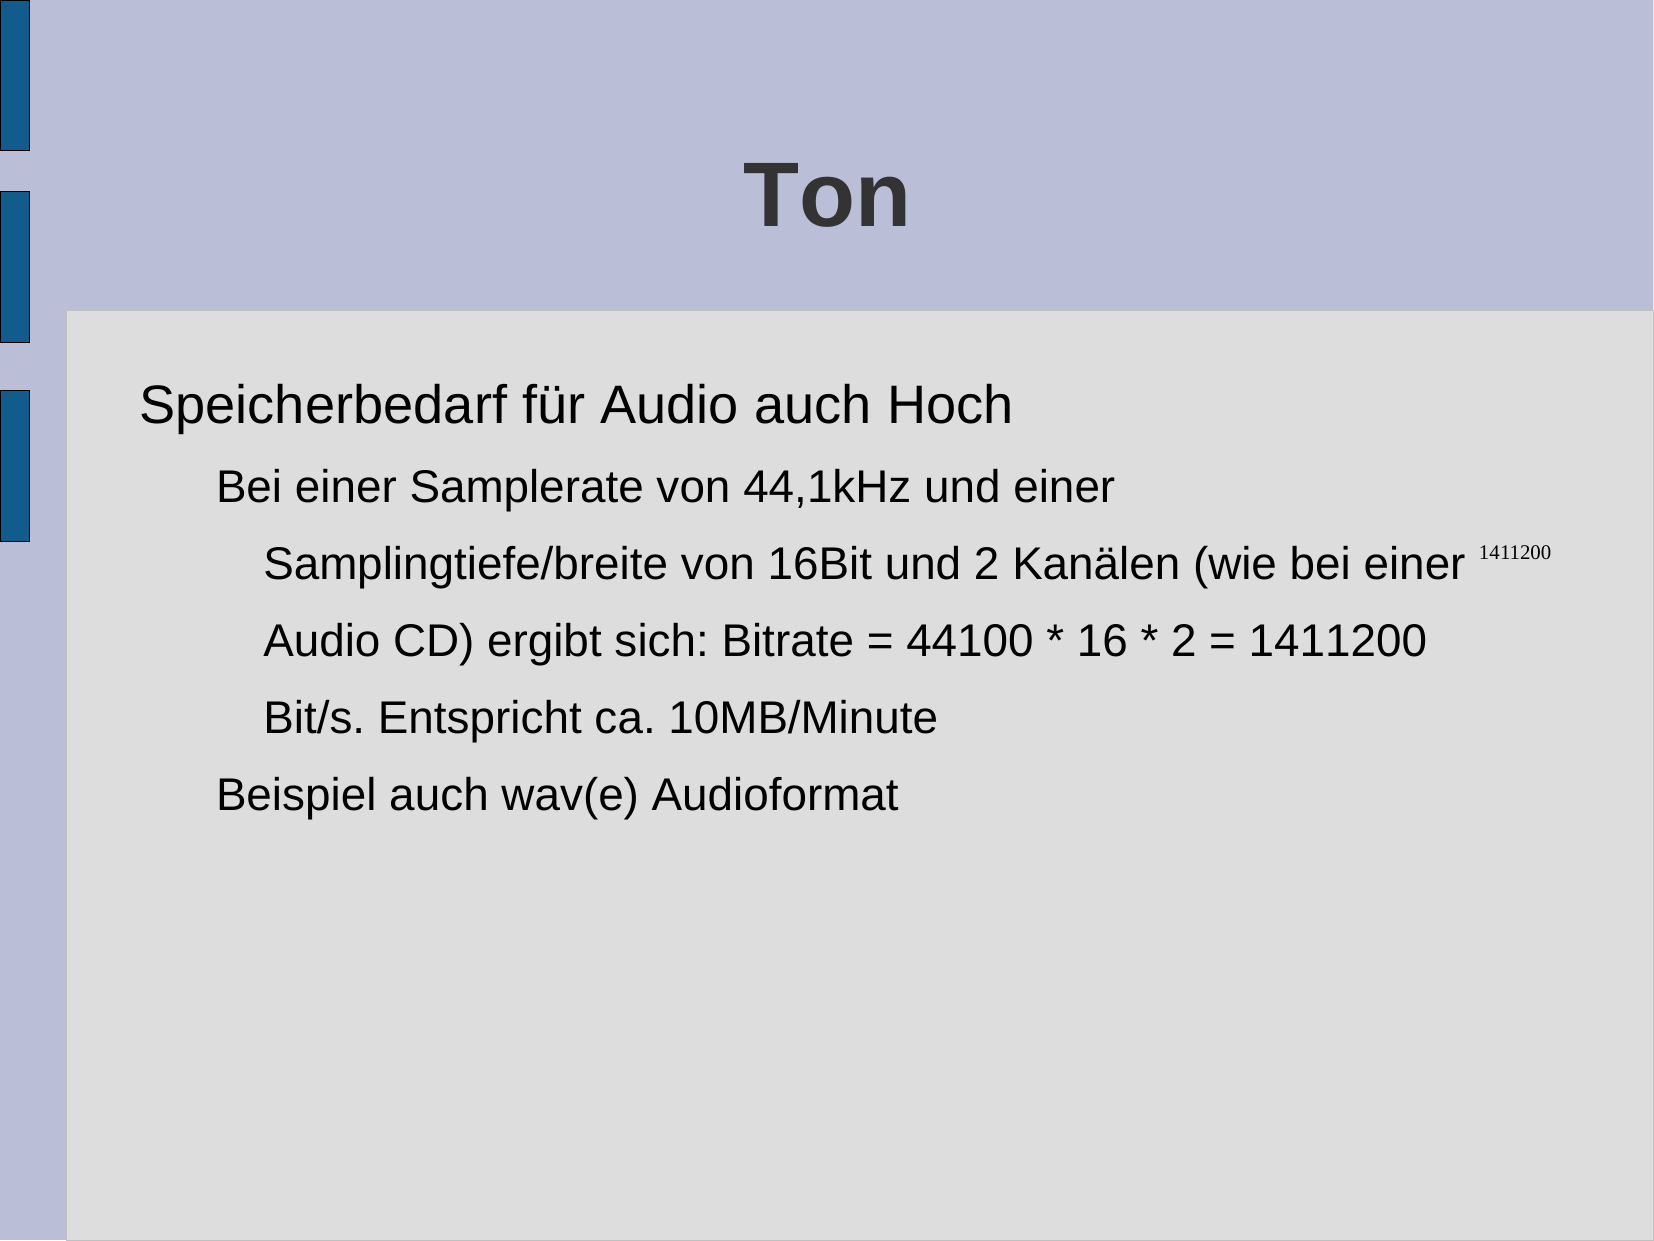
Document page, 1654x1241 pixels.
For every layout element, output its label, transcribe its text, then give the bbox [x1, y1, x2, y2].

text_box 1411200 [1464, 533, 1587, 573]
title Ton [121, 91, 1534, 299]
list Speicherbedarf für Audio auch Hoch Bei einer Samplerate von 44,1kHz und einer Samplingtiefe/breite von 16Bit und 2 Kanälen (wie bei einer Audio CD) ergibt sich: Bitrate = 44100 * 16 * 2 = 1411200 Bit/s. Entspricht ca. 10MB/Minute Beispiel auch wav(e) Audioformat [121, 344, 1534, 1127]
